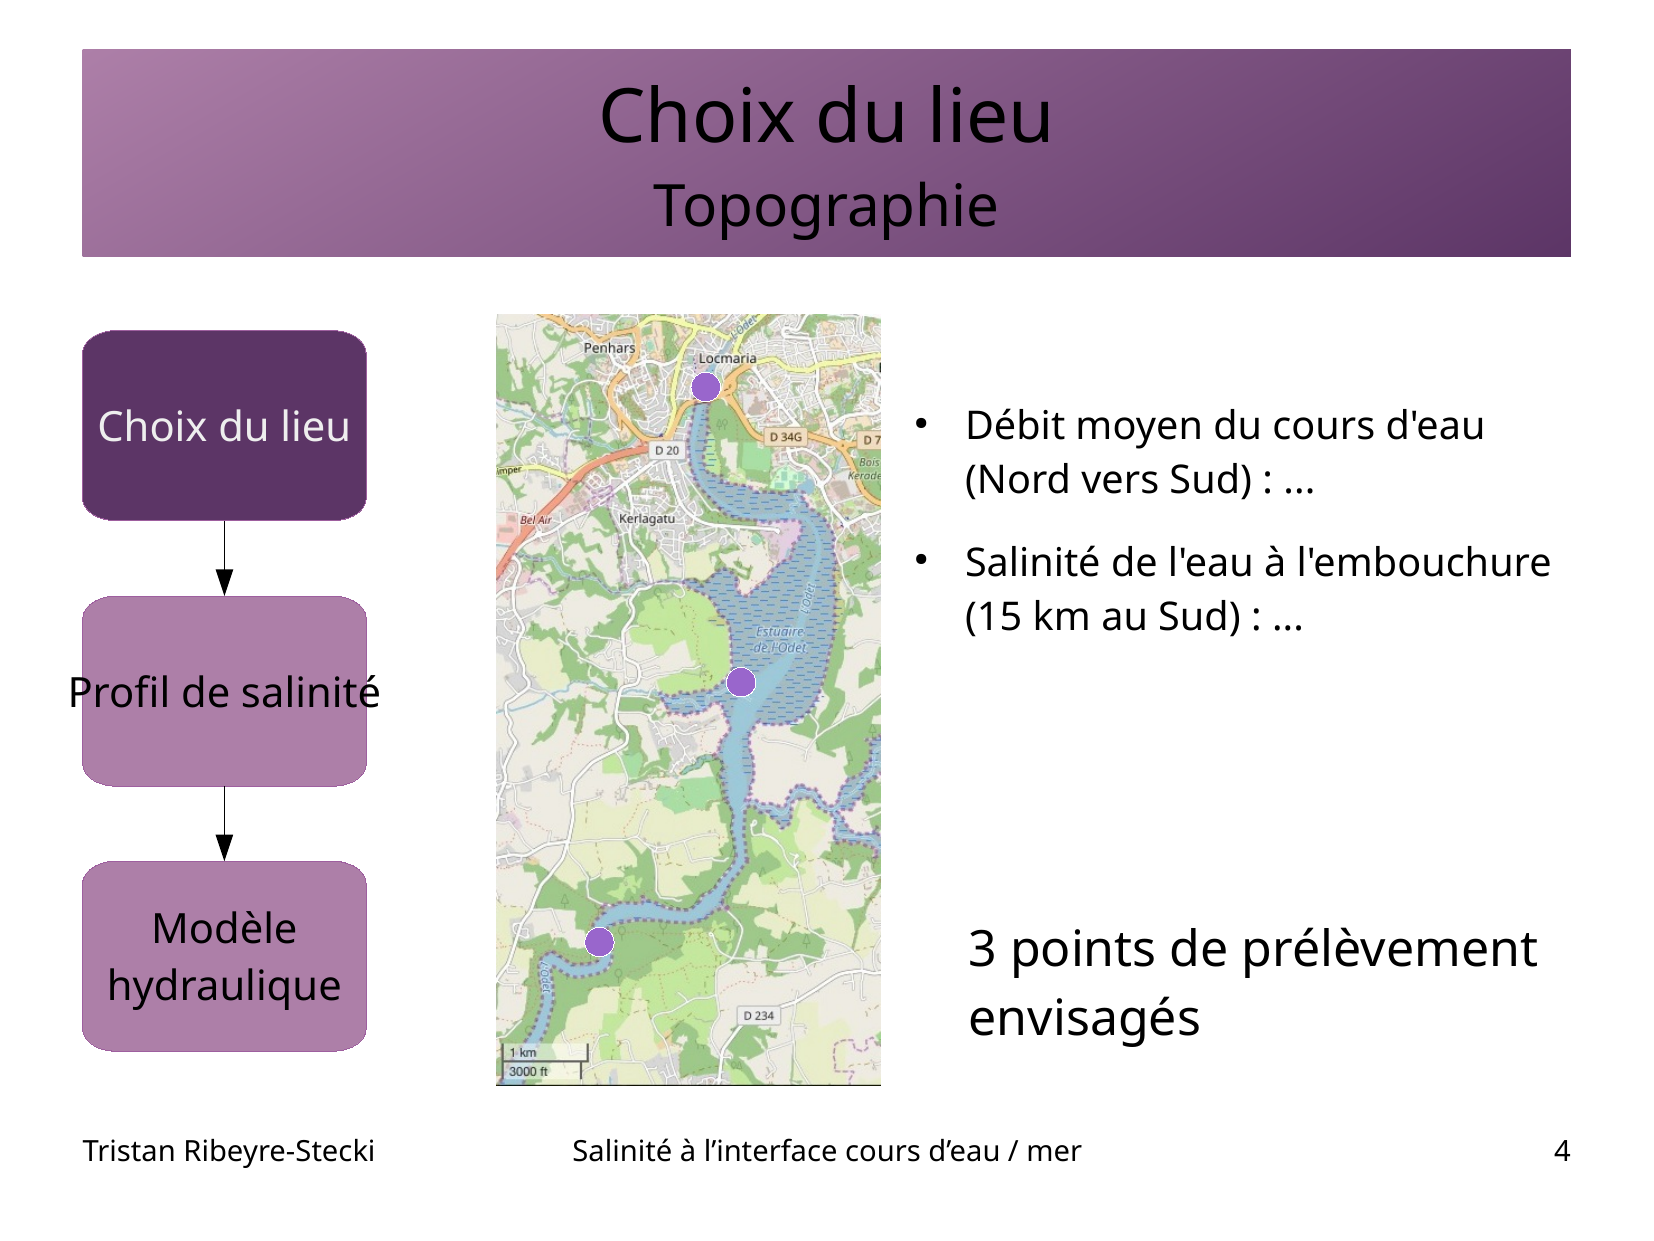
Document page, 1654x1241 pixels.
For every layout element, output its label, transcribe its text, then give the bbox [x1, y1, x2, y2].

text_box [726, 667, 756, 697]
text_box Choix du lieu [82, 330, 367, 521]
list Débit moyen du cours d'eau (Nord vers Sud) : ... Salinité de l'eau à l'embouchure (15 km au Sud) : ... [897, 315, 1572, 684]
text_box [584, 927, 615, 957]
list [845, 718, 1572, 1087]
title Choix du lieu Topographie [82, 49, 1571, 257]
text_box Modèle hydraulique [82, 861, 367, 1052]
text_box [690, 372, 721, 402]
picture [496, 314, 881, 1087]
text_box Profil de salinité [82, 596, 367, 787]
